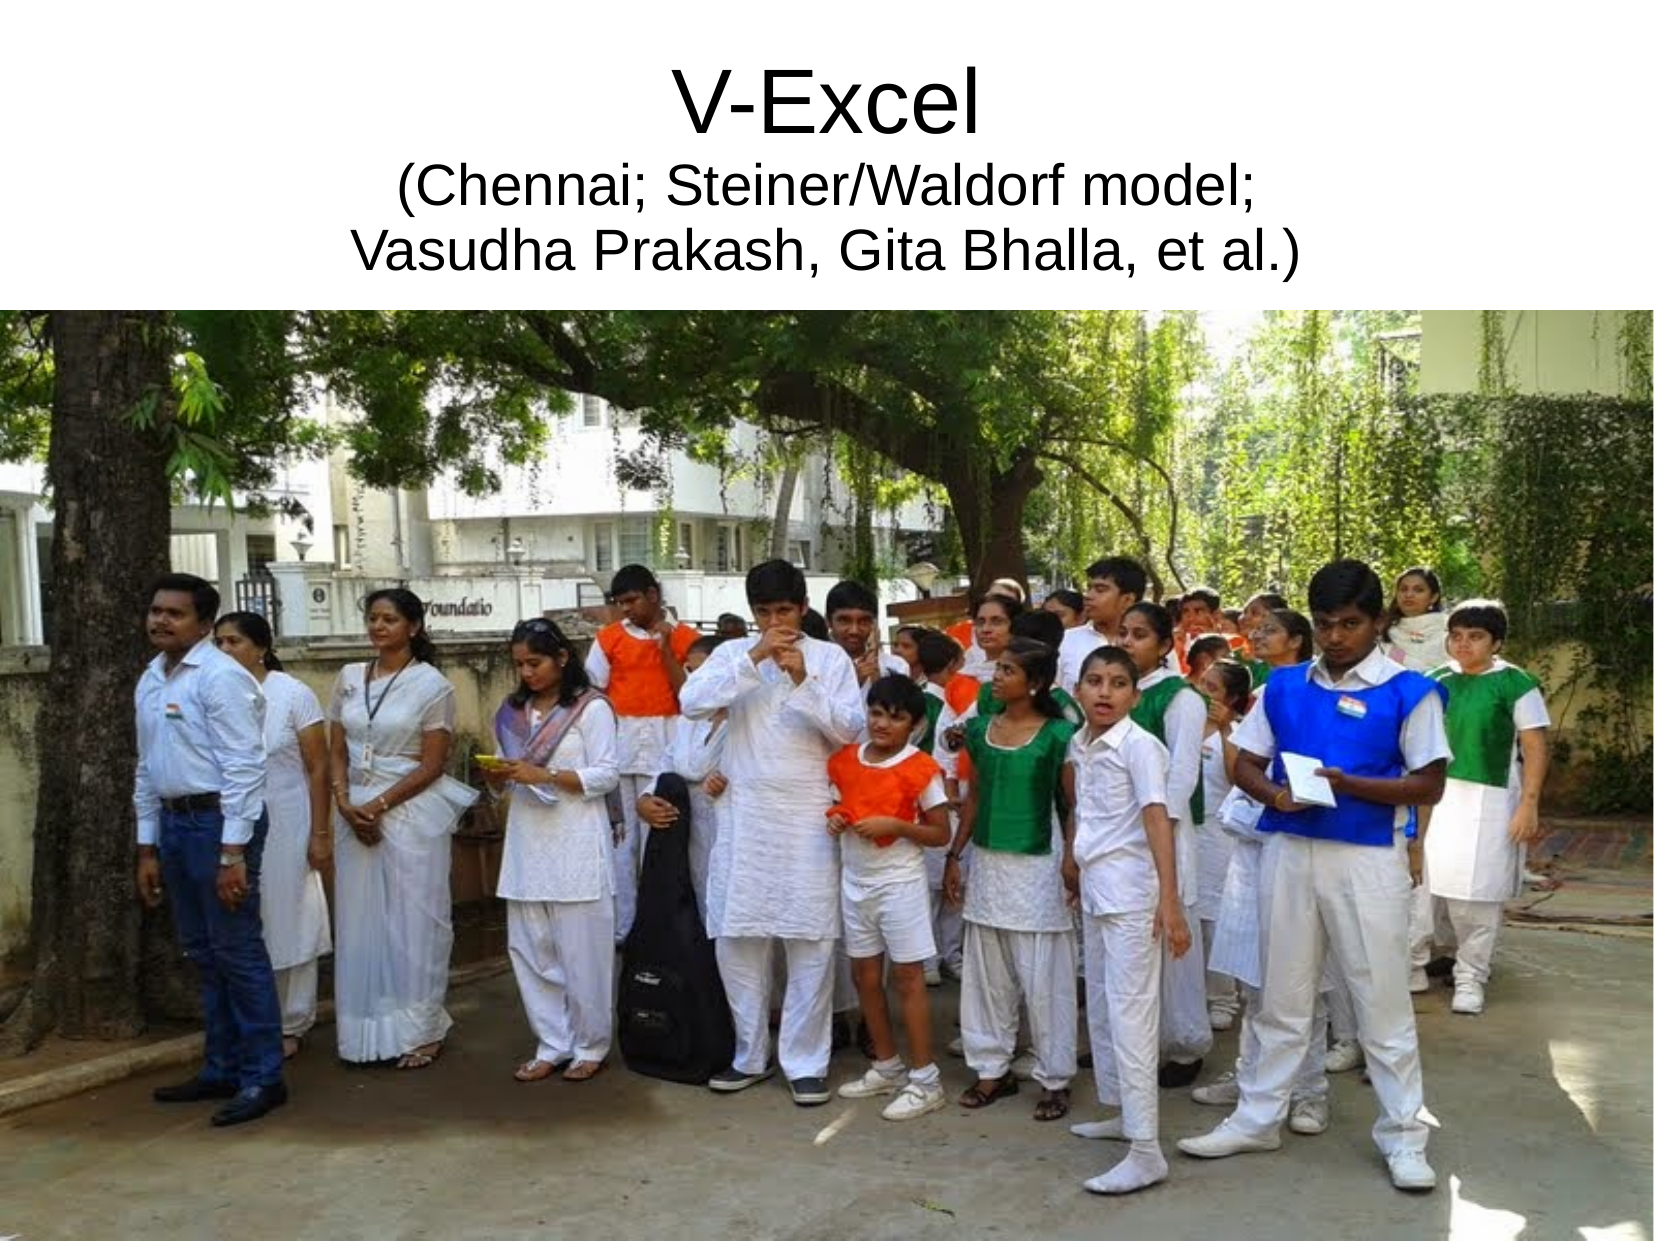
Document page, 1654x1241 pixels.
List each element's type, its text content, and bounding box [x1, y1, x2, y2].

picture [0, 310, 1654, 1241]
title V-Excel (Chennai; Steiner/Waldorf model; Vasudha Prakash, Gita Bhalla, et al.) [82, 50, 1571, 283]
